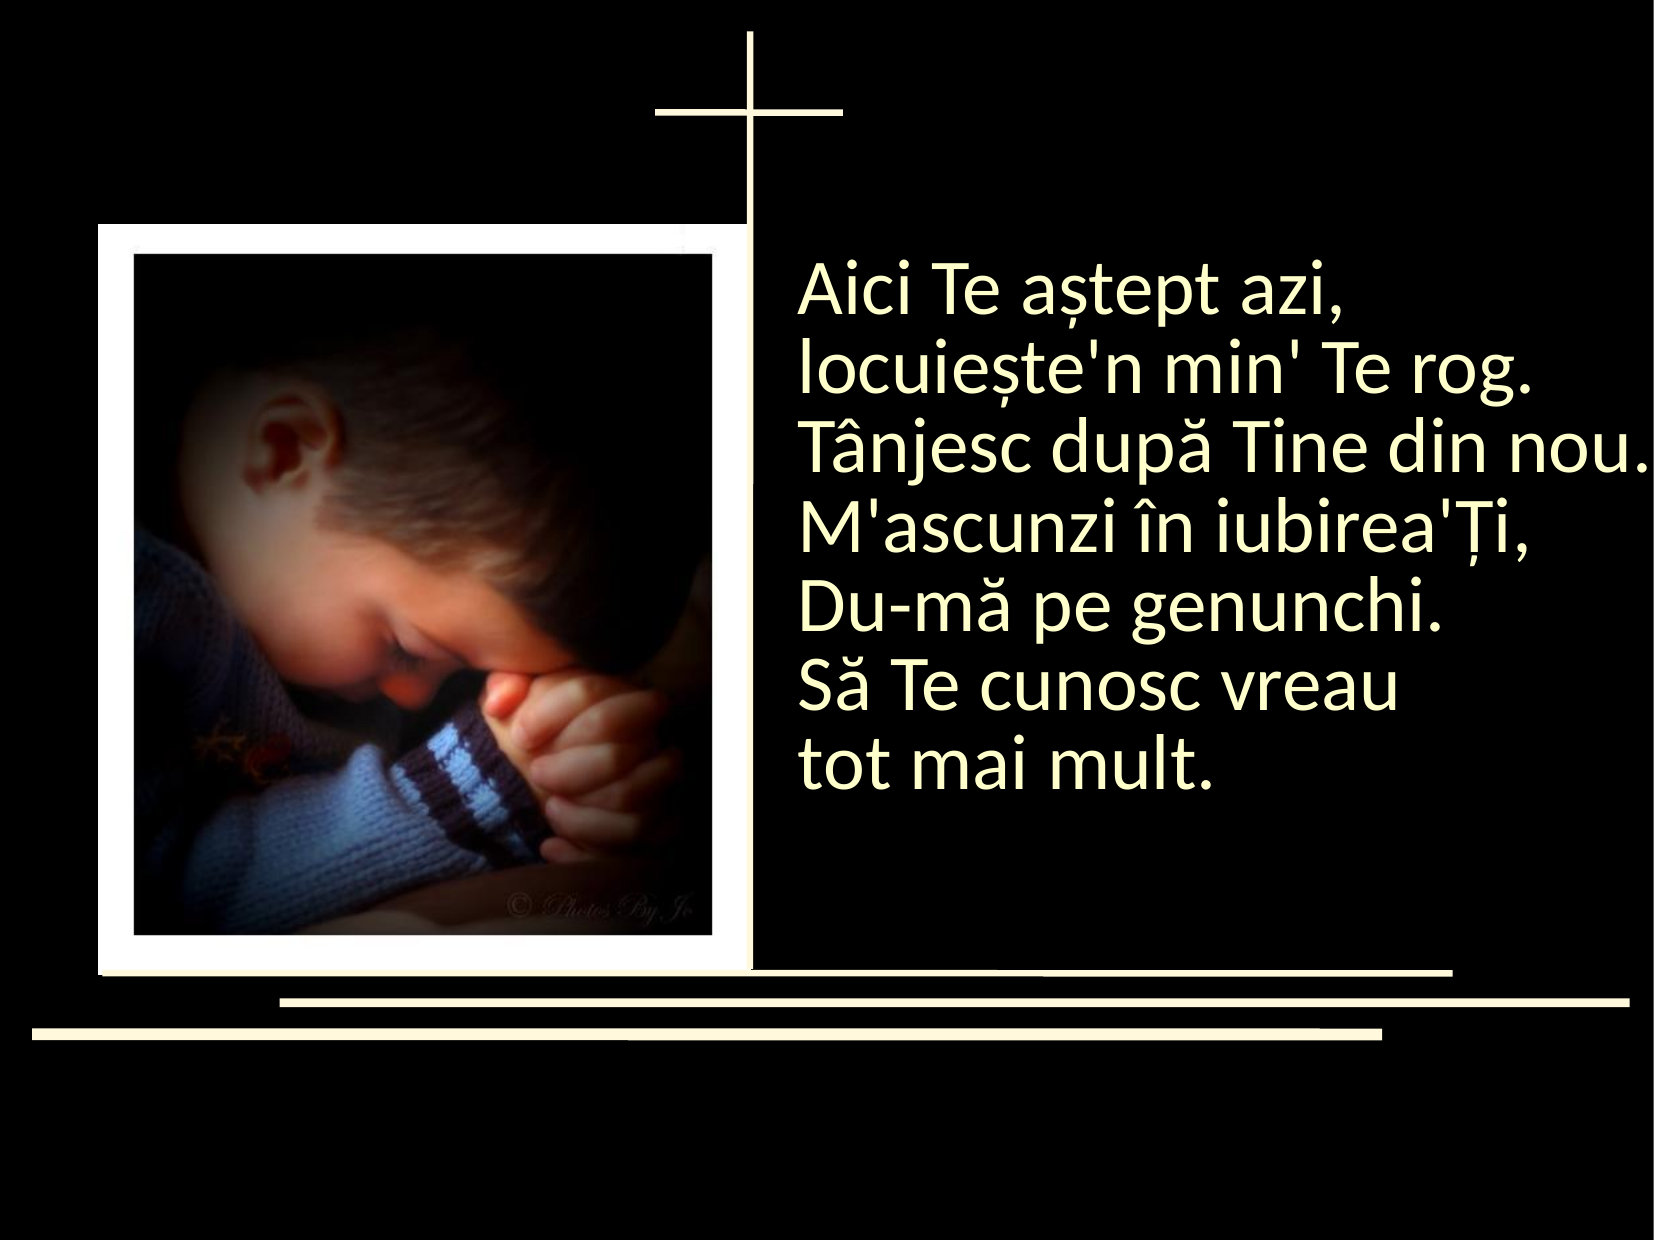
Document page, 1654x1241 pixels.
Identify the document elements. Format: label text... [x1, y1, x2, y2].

text_box Aici Te aştept azi, locuieşte'n min' Te rog. Tânjesc după Tine din nou. M'ascunzi în iubirea'Ţi, Du-mă pe genunchi. Să Te cunosc vreau tot mai mult. [783, 247, 1654, 1037]
picture [98, 224, 746, 976]
